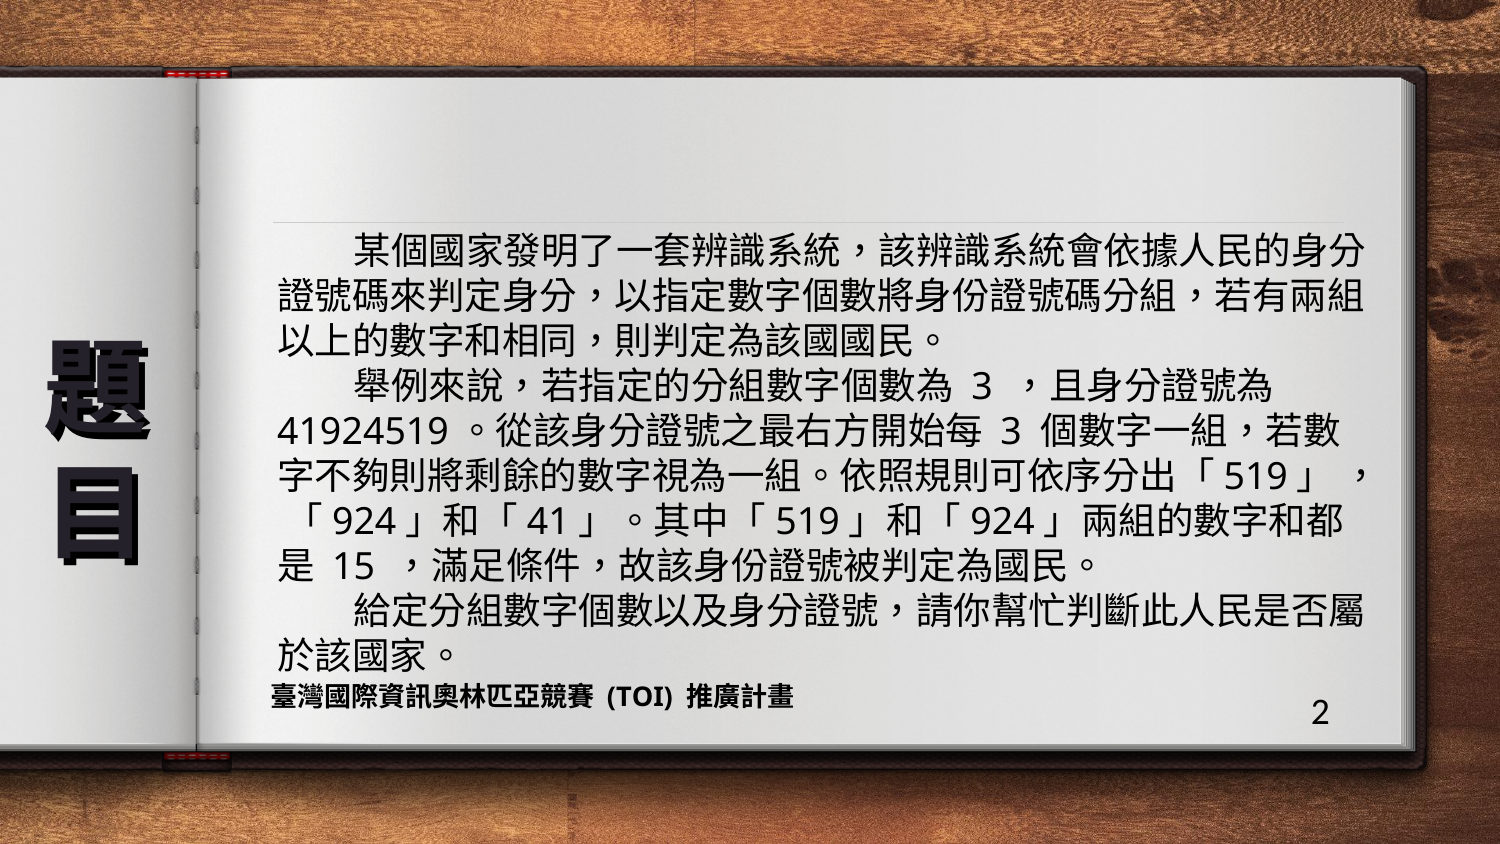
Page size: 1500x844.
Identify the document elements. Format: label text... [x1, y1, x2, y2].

title 題 目 [28, 306, 210, 552]
text_box 某個國家發明了一套辨識系統，該辨識系統會依據人民的身分證號碼來判定身分，以指定數字個數將身份證號碼分組，若有兩組以上的數字和相同，則判定為該國國民。 舉例來說，若指定的分組數字個數為 3 ，且身分證號為 41924519。從該身分證號之最右方開始每 3 個數字一組，若數字不夠則將剩餘的數字視為一組。依照規則可依序分出「519」 ， 「924」和「41」。其中「519」和「924」兩組的數字和都是 15 ，滿足條件，故該身份證號被判定為國民。 給定分組數字個數以及身分證號，請你幫忙判斷此人民是否屬於該國家。 [262, 220, 1386, 685]
text_box [1295, 685, 1386, 737]
